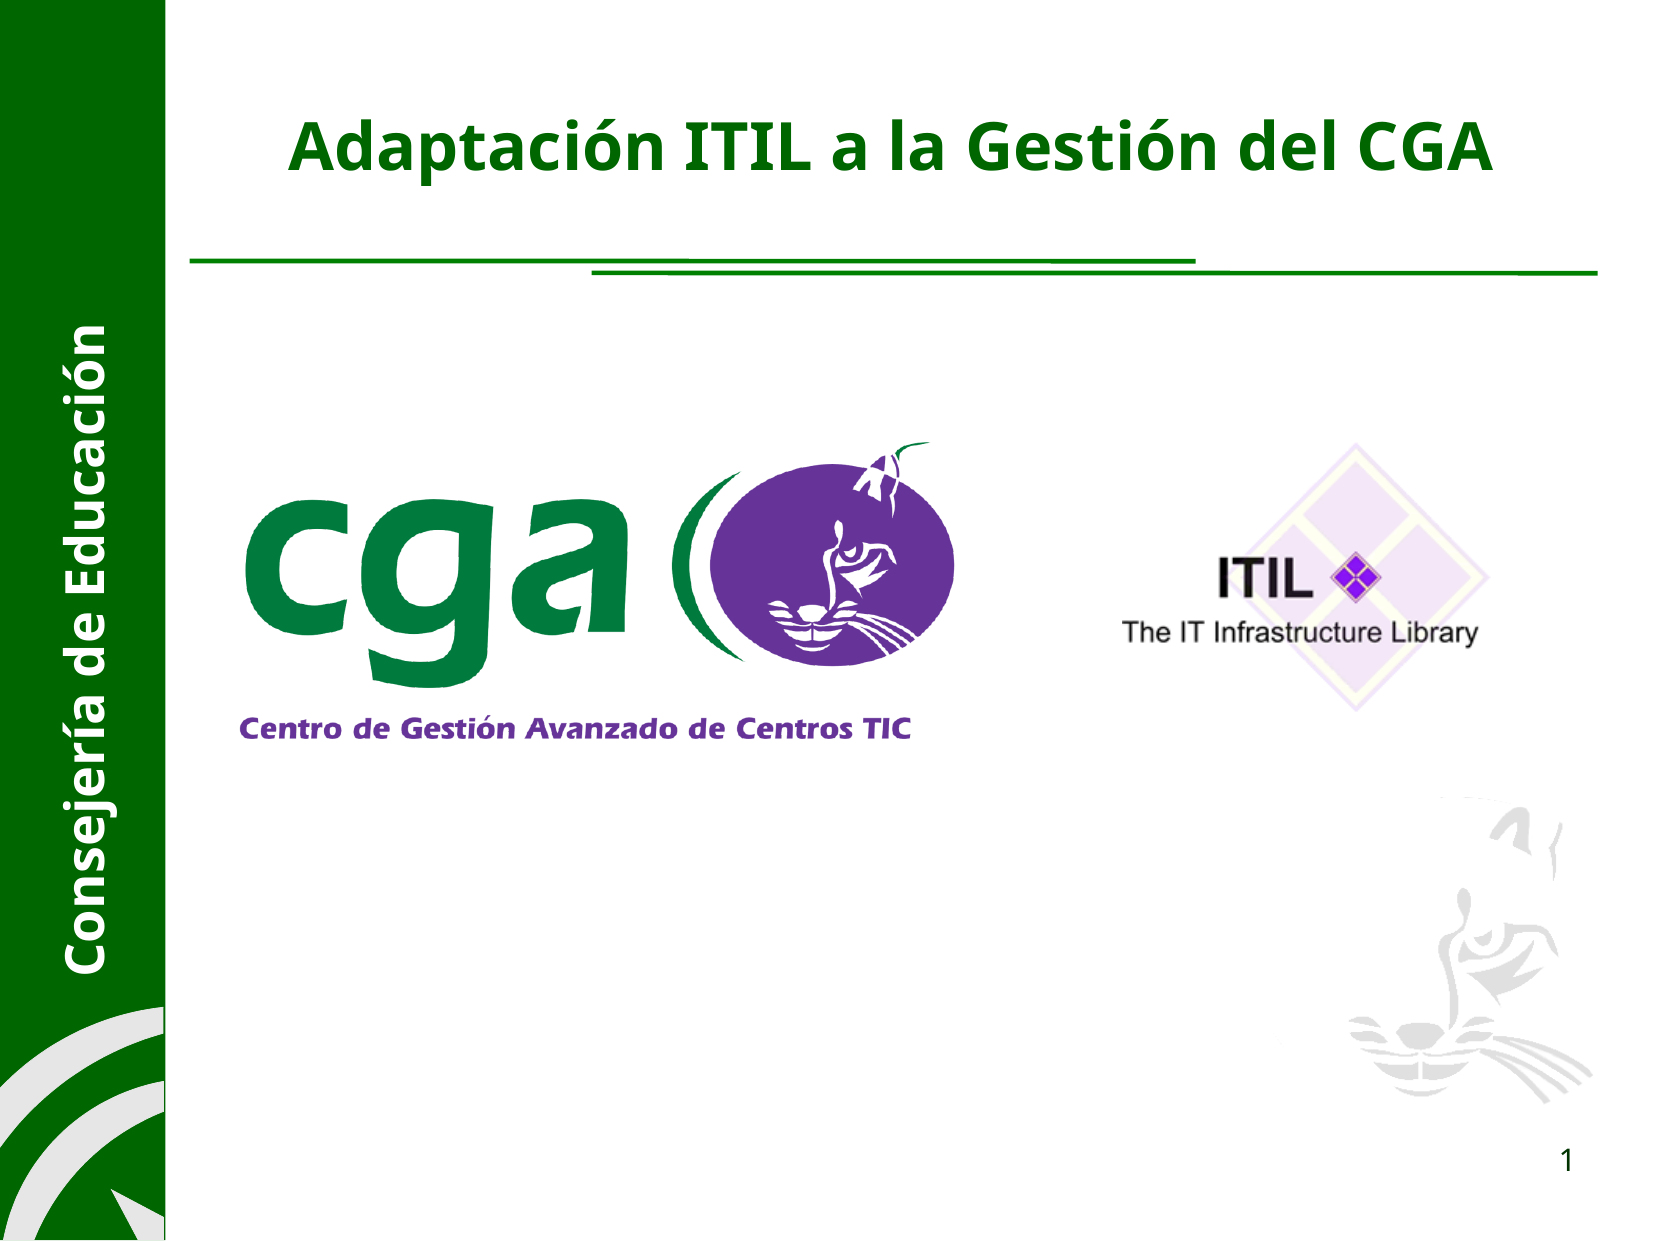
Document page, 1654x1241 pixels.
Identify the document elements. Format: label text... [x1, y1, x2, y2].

picture [1269, 797, 1595, 1122]
title Adaptación ITIL a la Gestión del CGA [189, 64, 1594, 219]
picture [236, 442, 975, 739]
picture [1122, 442, 1494, 715]
